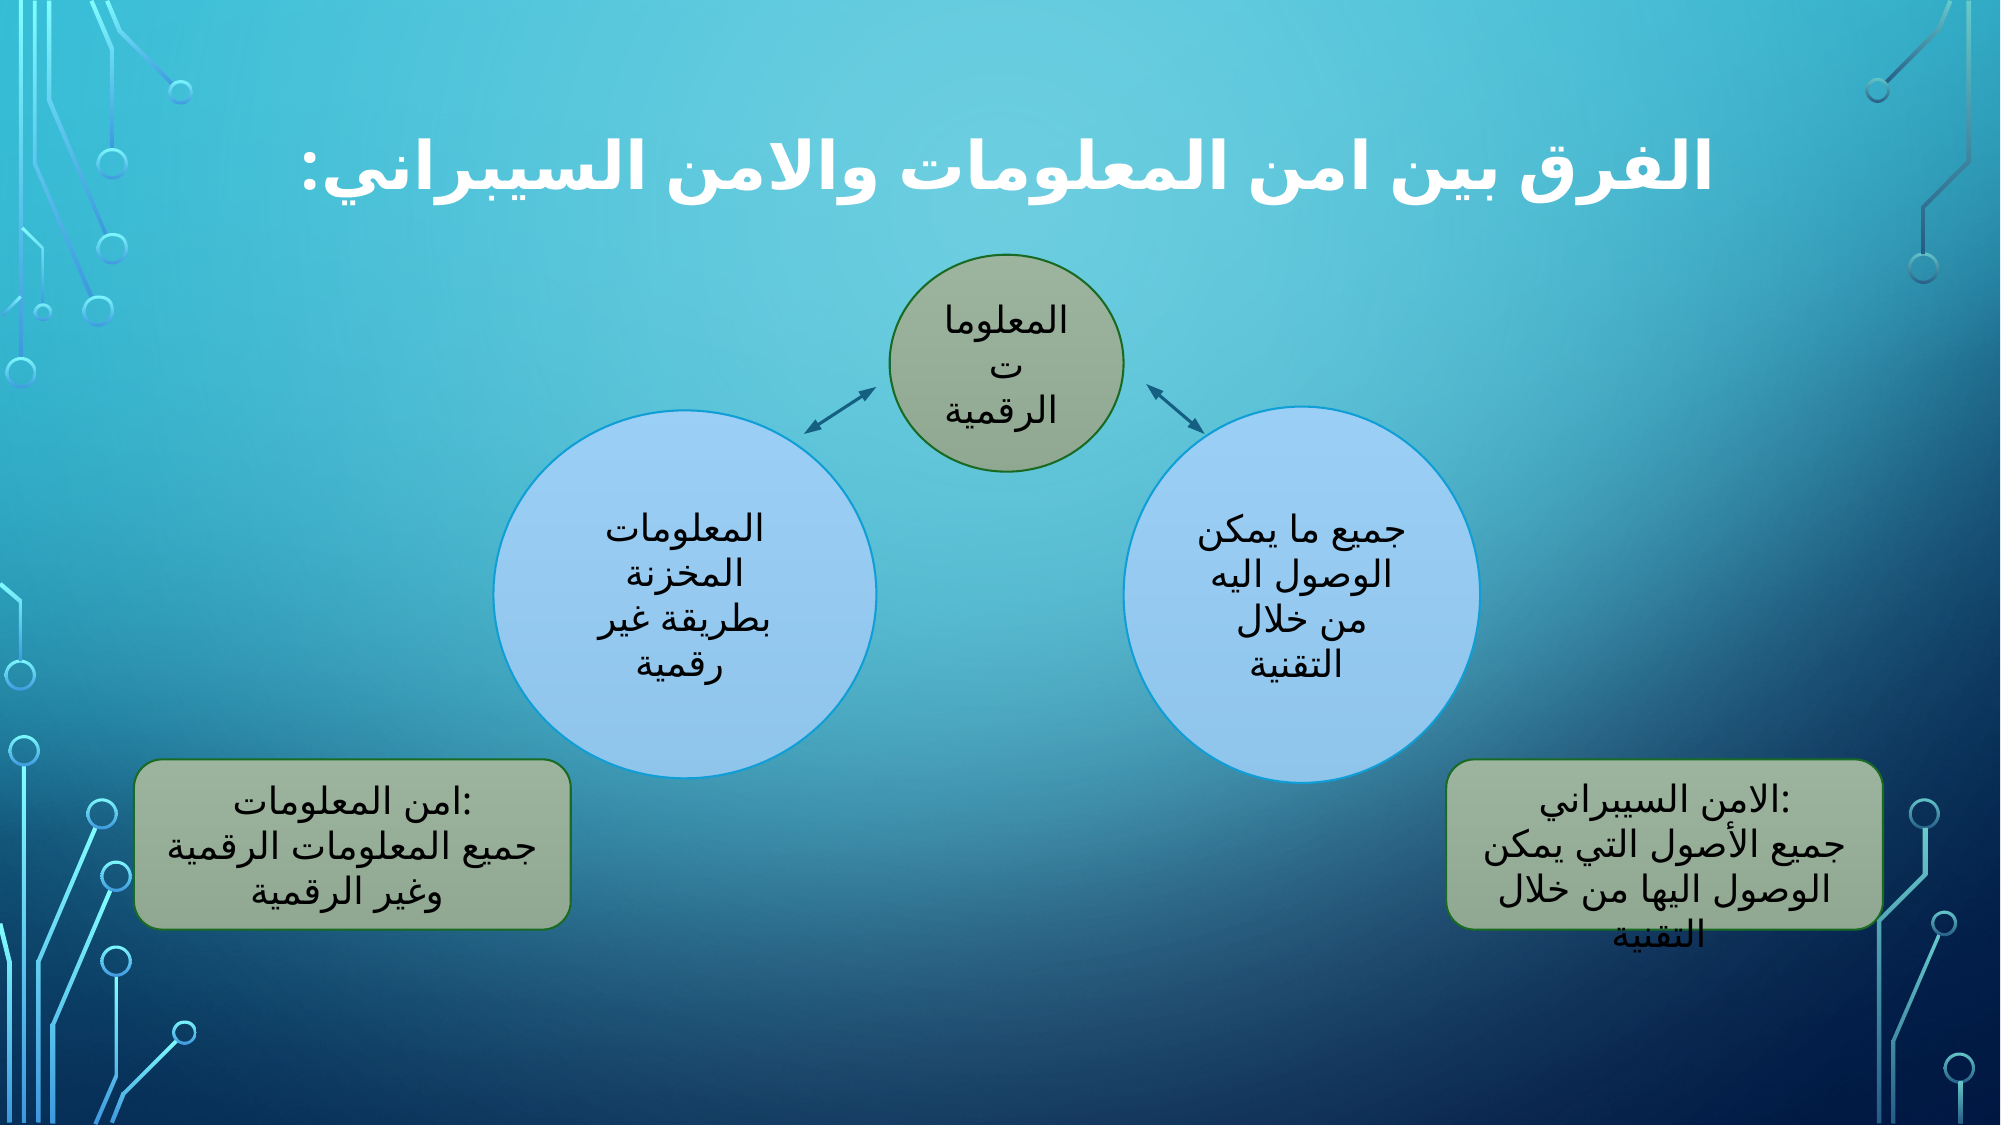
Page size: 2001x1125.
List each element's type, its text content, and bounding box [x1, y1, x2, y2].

text_box المعلومات المخزنة بطريقة غير رقمية [493, 410, 877, 779]
title الفرق بين امن المعلومات والامن السيبراني: [187, 101, 1813, 234]
text_box امن المعلومات: جميع المعلومات الرقمية وغير الرقمية [133, 759, 571, 930]
text_box جميع ما يمكن الوصول اليه من خلال التقنية [1123, 406, 1481, 783]
text_box المعلومات الرقمية [889, 254, 1124, 472]
text_box الامن السيبراني: جميع الأصول التي يمكن الوصول اليها من خلال التقنية [1446, 759, 1884, 930]
